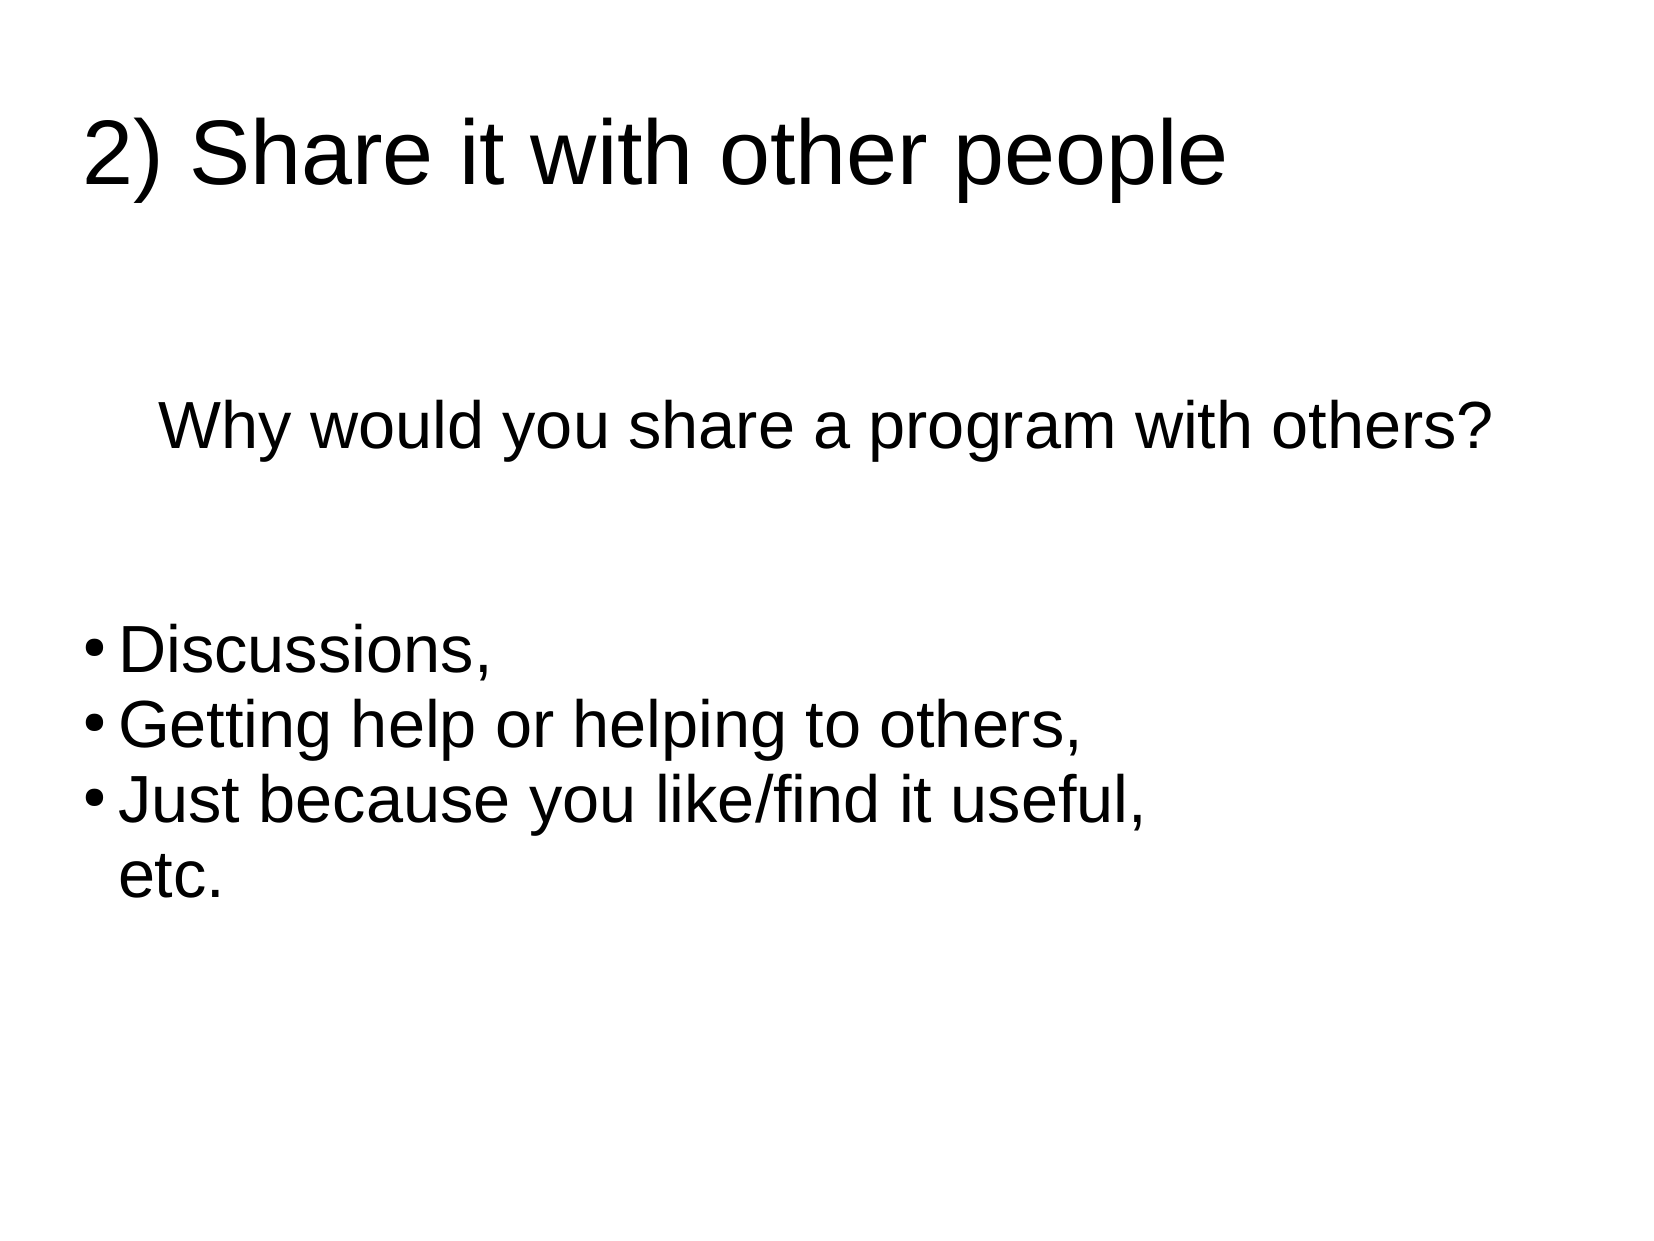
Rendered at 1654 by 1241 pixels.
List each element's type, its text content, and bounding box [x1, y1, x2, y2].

title 2) Share it with other people [82, 49, 1571, 257]
subtitle Why would you share a program with others? Discussions, Getting help or helping to others, Just because you like/find it useful, etc. [82, 290, 1571, 1010]
